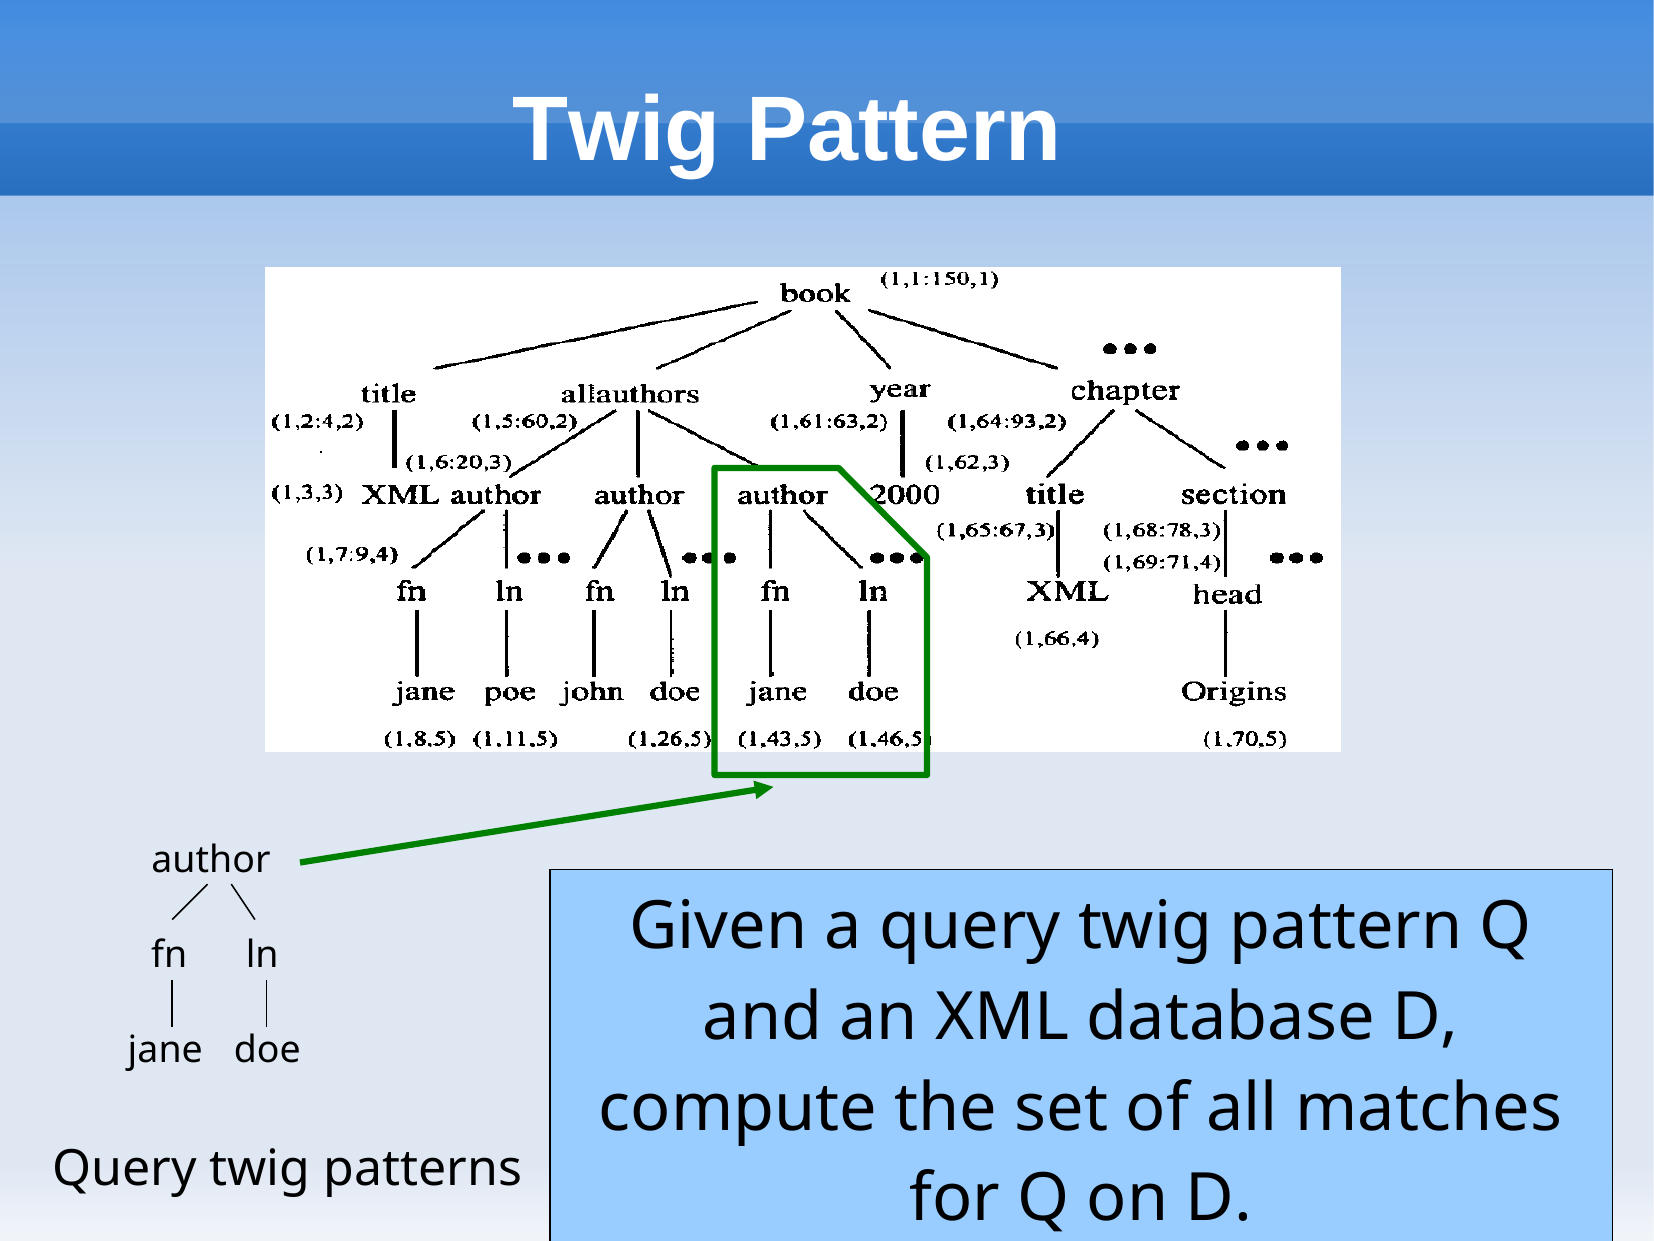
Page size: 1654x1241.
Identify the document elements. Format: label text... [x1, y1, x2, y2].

title Twig Pattern [187, 0, 1388, 188]
picture [0, 0, 1654, 1241]
text_box fn [136, 919, 208, 986]
text_box ln [231, 919, 303, 987]
text_box Given a query twig pattern Q and an XML database D, compute the set of all matches for Q on D. [549, 869, 1613, 1241]
text_box author [136, 824, 303, 892]
text_box jane [112, 1015, 219, 1082]
text_box doe [219, 1015, 338, 1082]
text_box Query twig patterns [37, 1124, 549, 1209]
